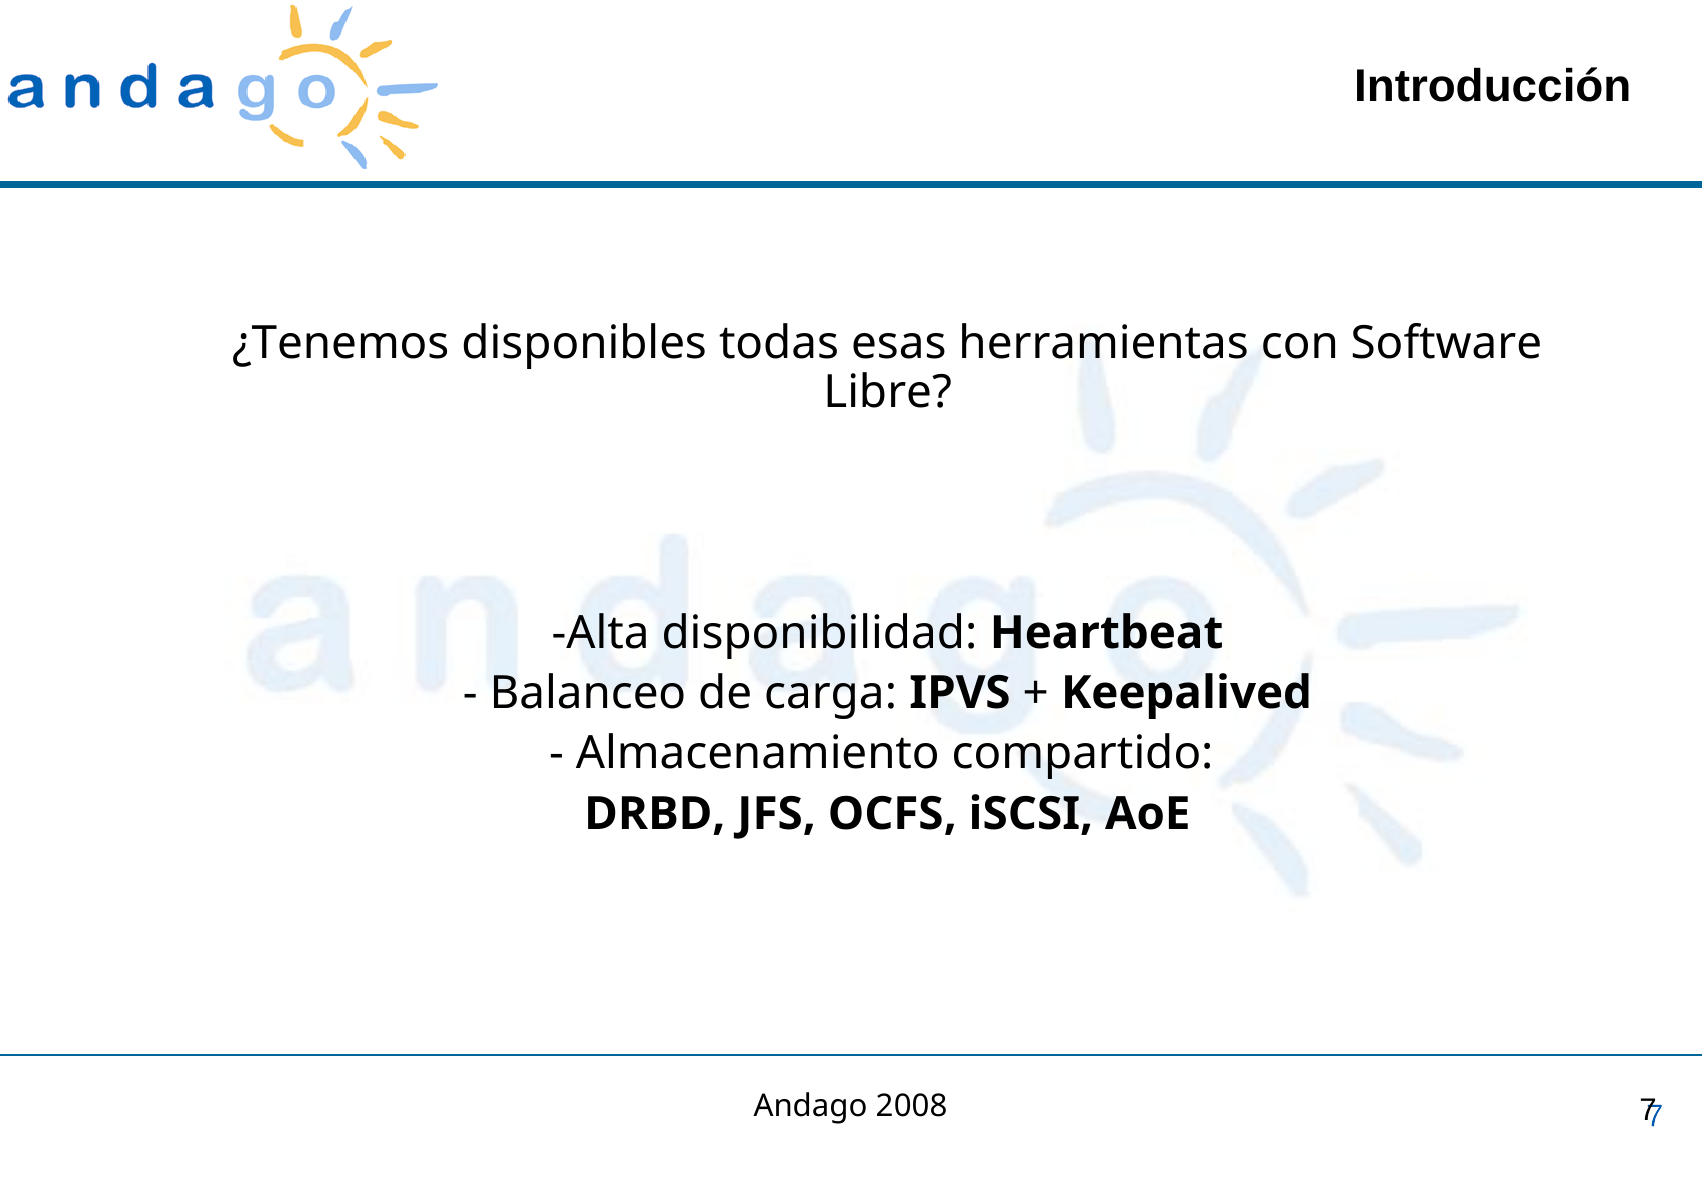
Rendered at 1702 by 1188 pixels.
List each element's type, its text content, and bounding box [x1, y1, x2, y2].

title Introducción [255, 0, 1702, 188]
picture [0, 0, 255, 175]
subtitle ¿Tenemos disponibles todas esas herramientas con Software Libre? -Alta disponibilidad: Heartbeat - Balanceo de carga: IPVS + Keepalived - Almacenamiento compartido: DRBD, JFS, OCFS, iSCSI, AoE [123, 283, 1570, 996]
